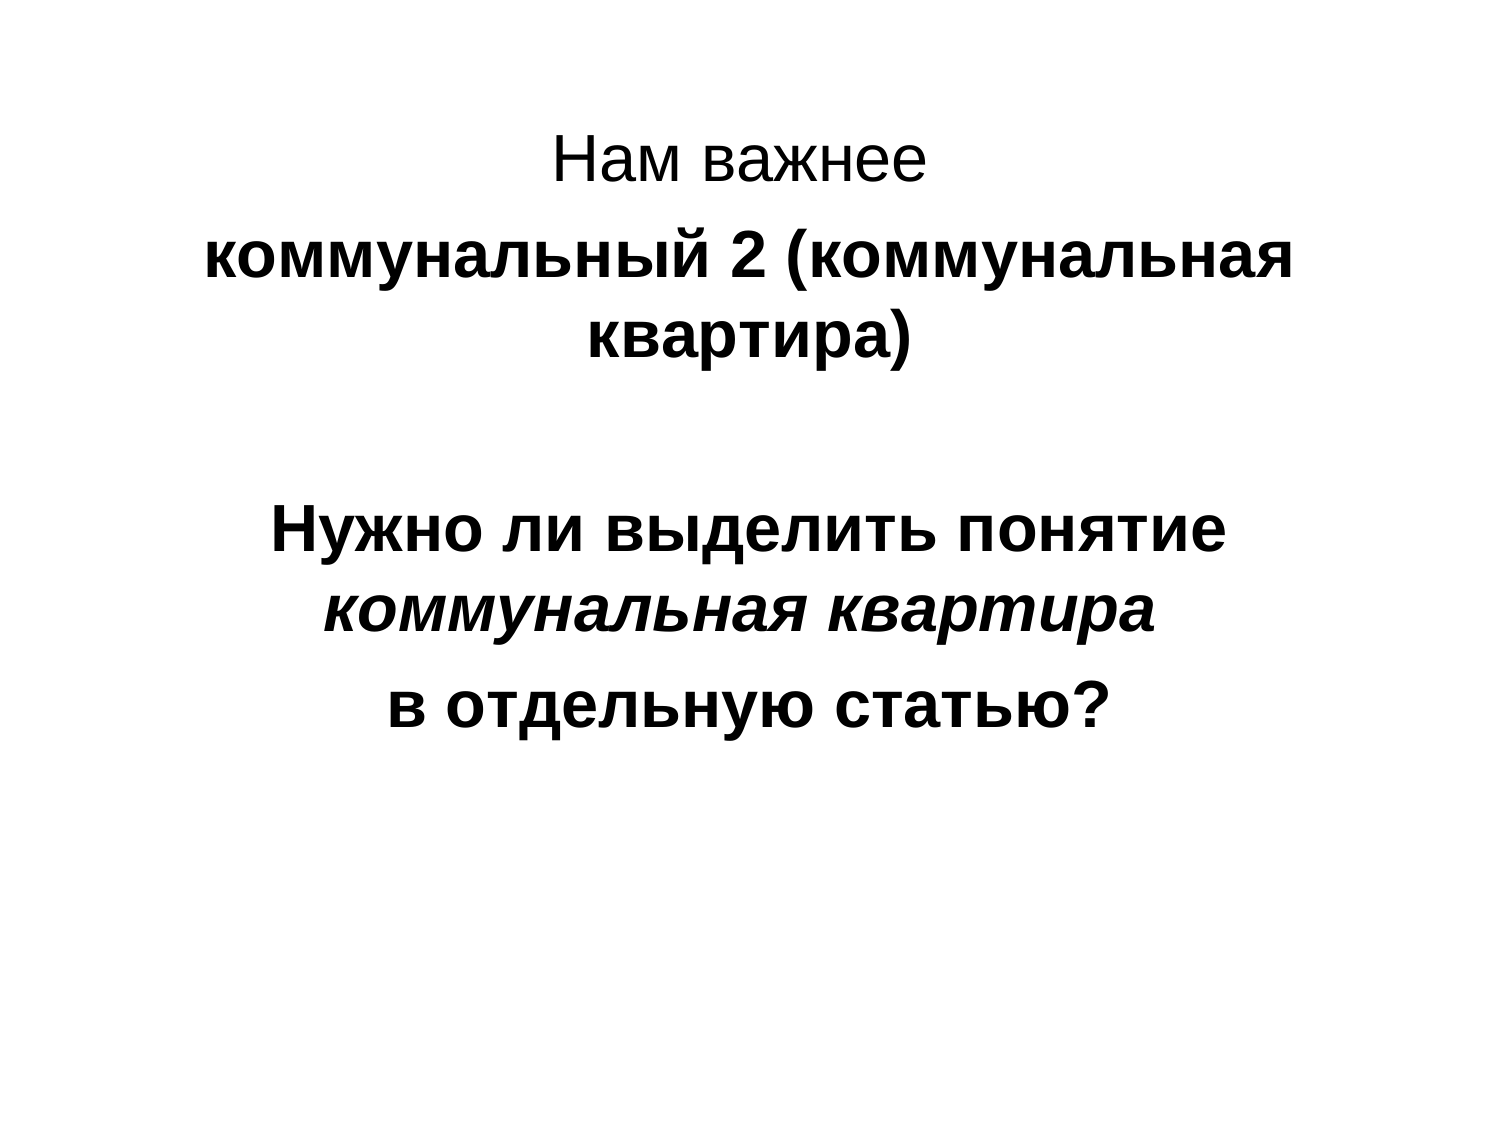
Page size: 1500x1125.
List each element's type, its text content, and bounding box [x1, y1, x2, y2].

text_box Нам важнее коммунальный 2 (коммунальная квартира) Нужно ли выделить понятие коммунальная квартира в отдельную статью? [74, 52, 1425, 997]
